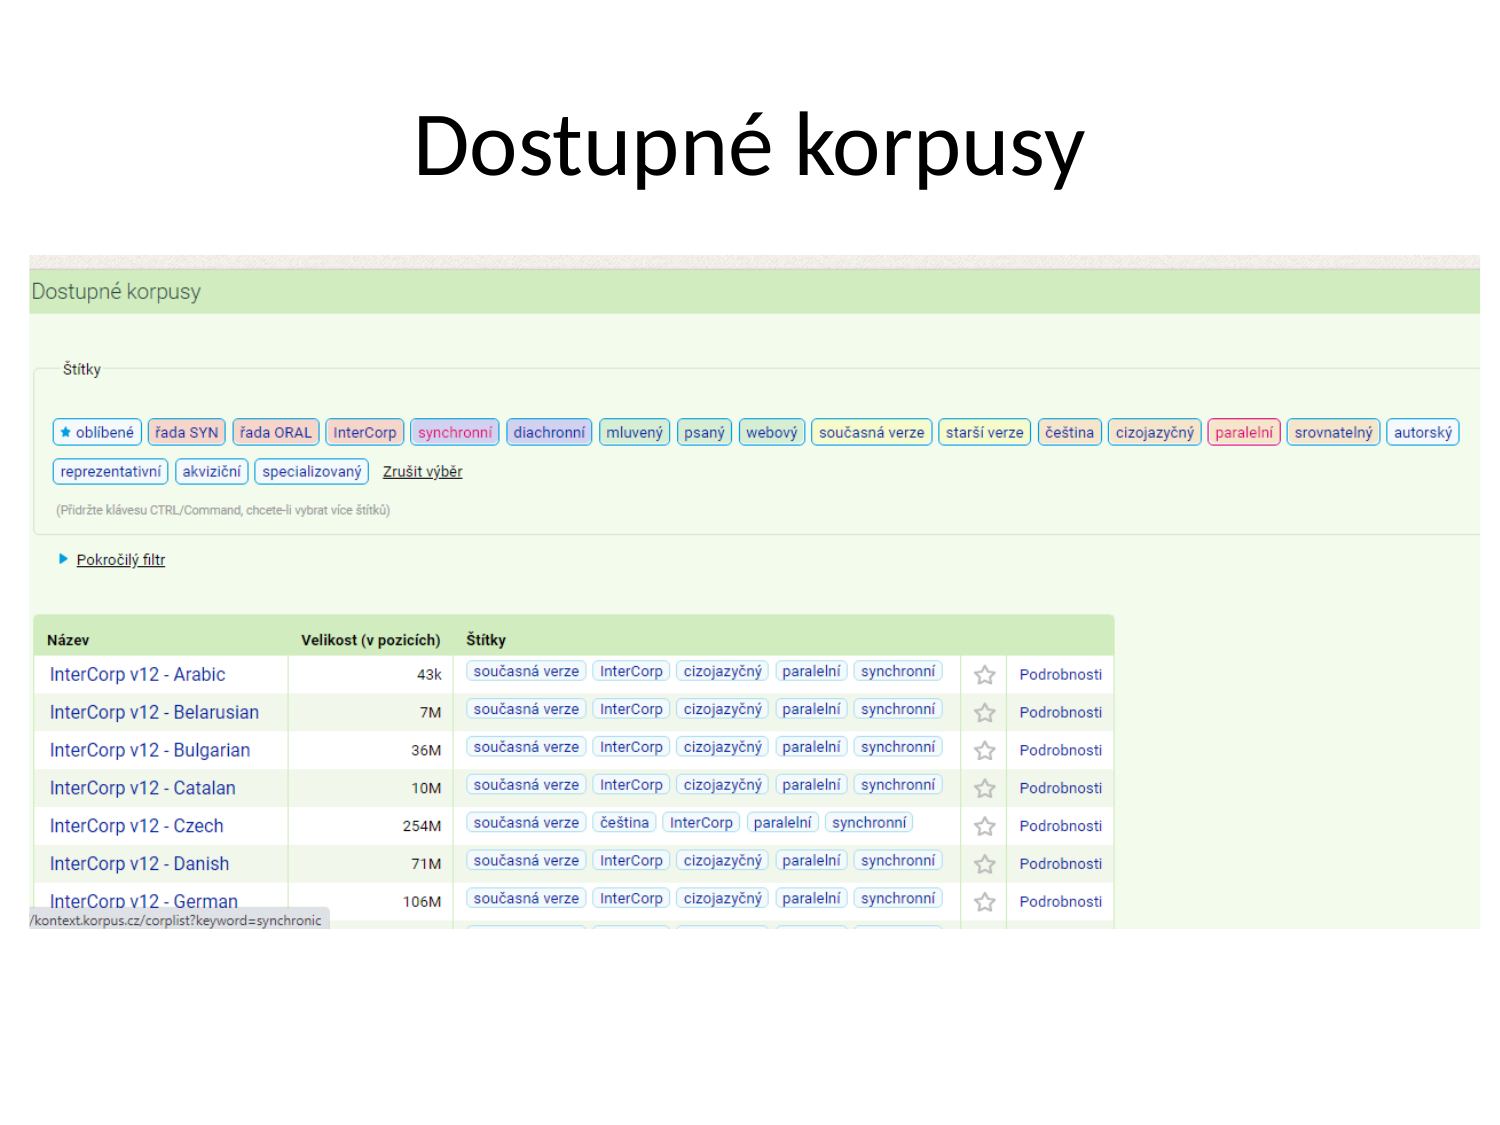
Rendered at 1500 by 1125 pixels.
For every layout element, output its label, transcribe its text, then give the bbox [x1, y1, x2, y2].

picture [29, 255, 1481, 929]
title Dostupné korpusy [75, 45, 1426, 233]
